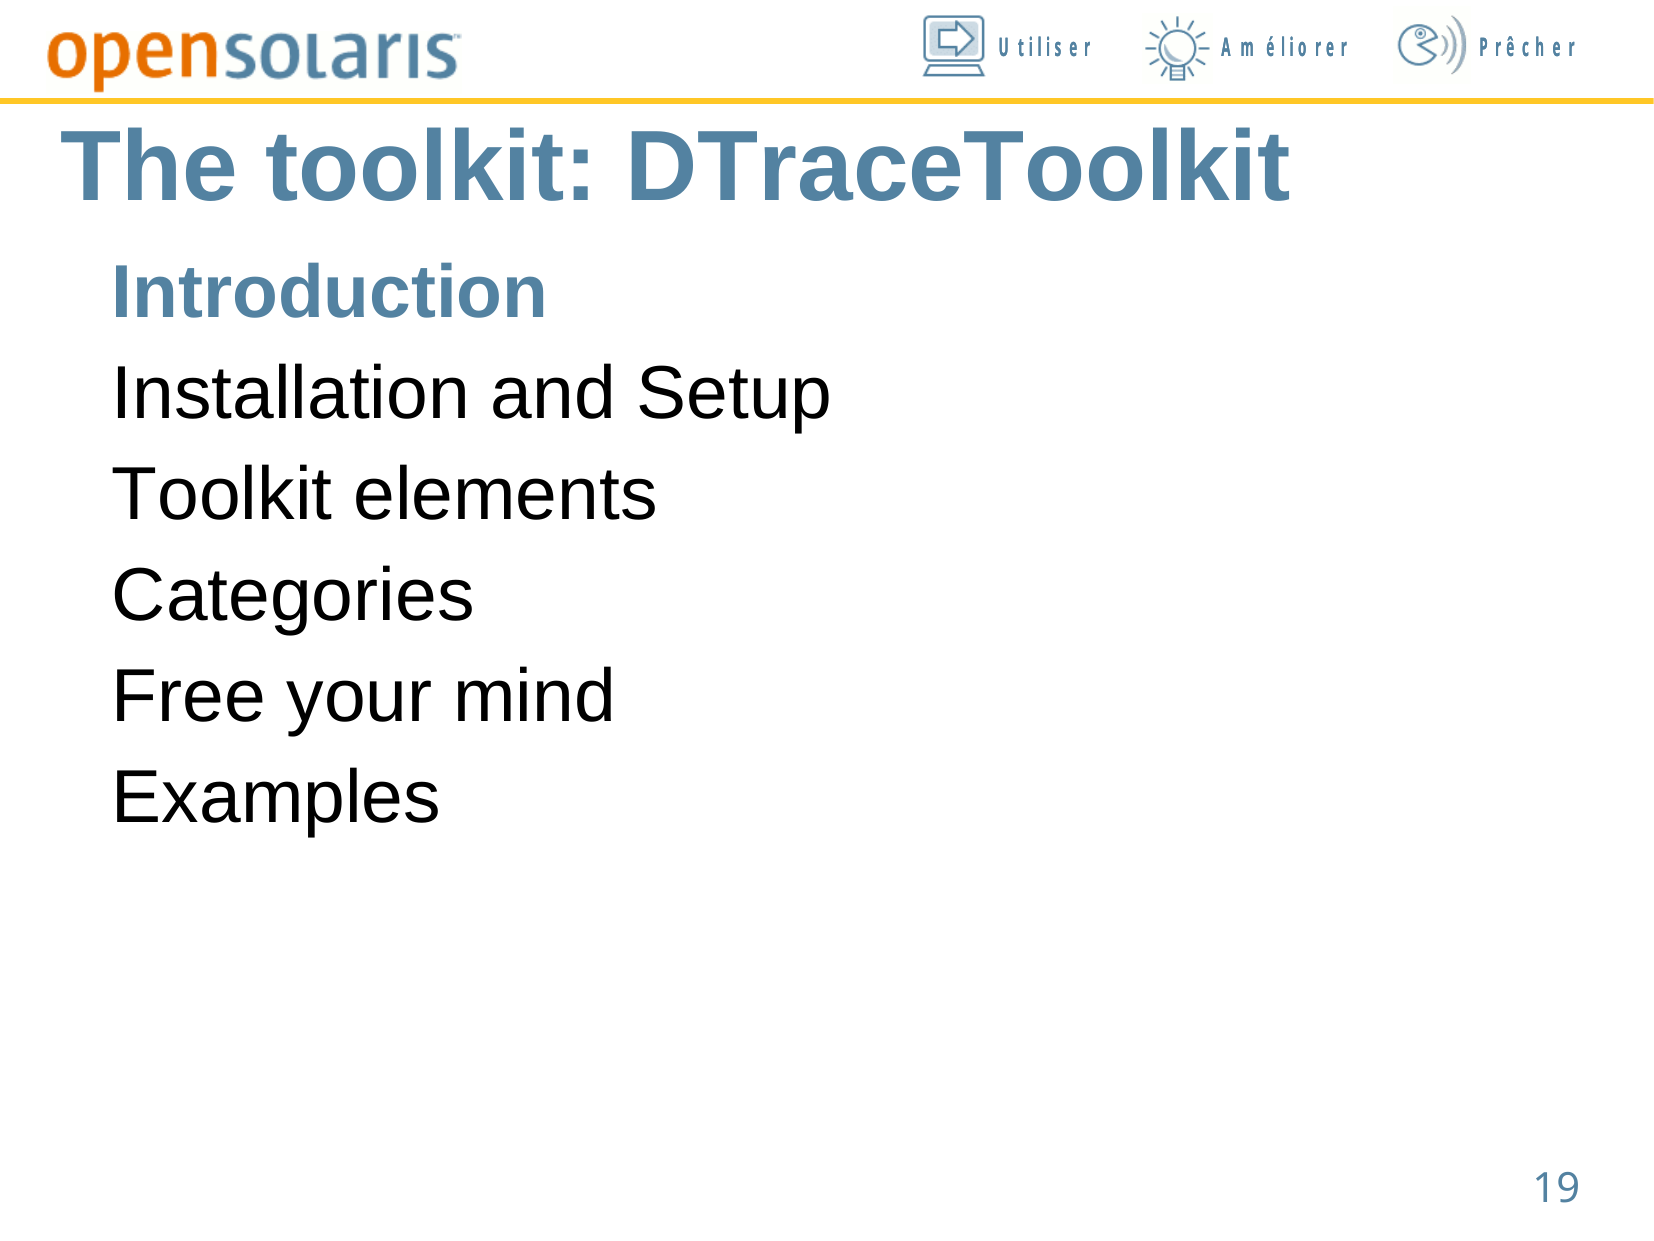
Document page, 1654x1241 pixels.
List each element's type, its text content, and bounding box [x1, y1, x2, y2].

picture [46, 31, 462, 94]
title The toolkit: DTraceToolkit [60, 109, 1534, 222]
list Introduction Installation and Setup Toolkit elements Categories Free your mind Examples [94, 249, 1552, 1163]
